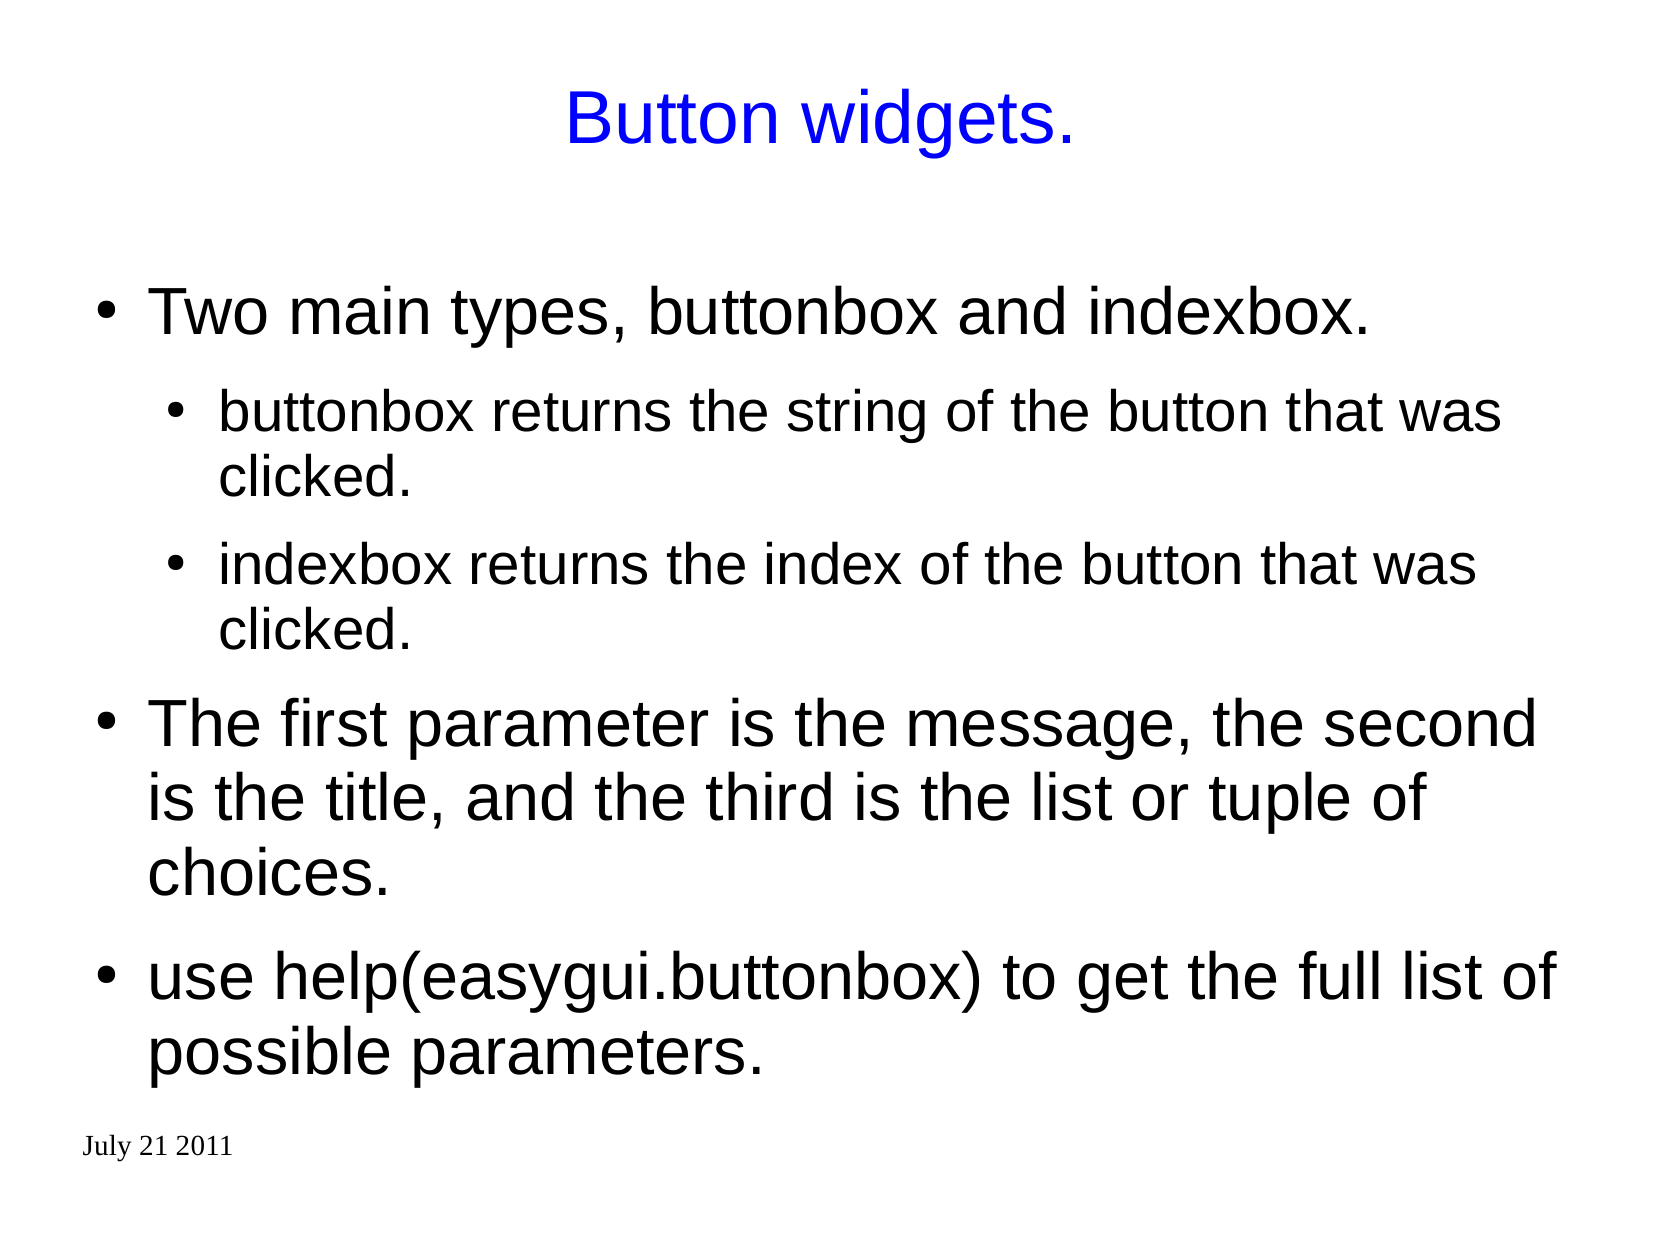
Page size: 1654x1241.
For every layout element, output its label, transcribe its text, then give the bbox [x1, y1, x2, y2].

list Two main types, buttonbox and indexbox. buttonbox returns the string of the button that was clicked. indexbox returns the index of the button that was clicked. The first parameter is the message, the second is the title, and the third is the list or tuple of choices. use help(easygui.buttonbox) to get the full list of possible parameters. [76, 274, 1565, 1093]
title Button widgets. [76, 58, 1565, 178]
